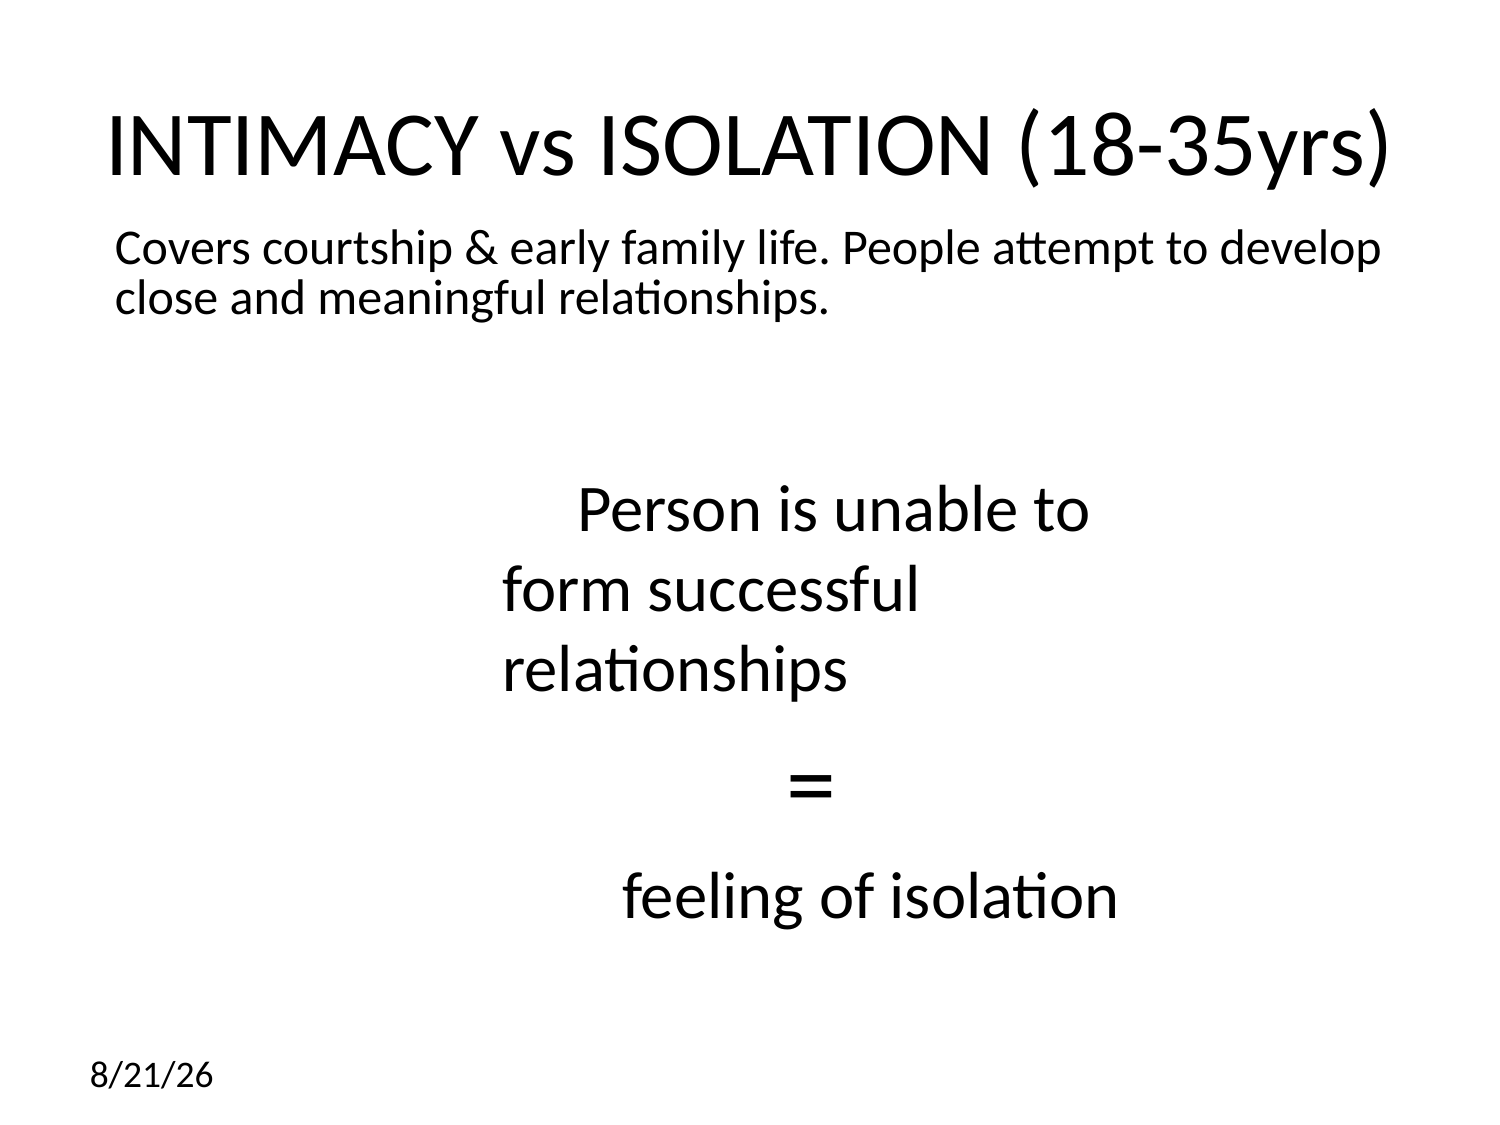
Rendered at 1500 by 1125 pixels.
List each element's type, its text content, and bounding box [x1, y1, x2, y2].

list Person is unable to form successful relationships = feeling of isolation [487, 457, 1150, 1013]
text_box 11/5/2020 [75, 1042, 425, 1103]
text_box Covers courtship & early family life. People attempt to develop close and meaningful relationships. [100, 219, 1411, 357]
title INTIMACY vs ISOLATION (18-35yrs) [75, 45, 1425, 233]
